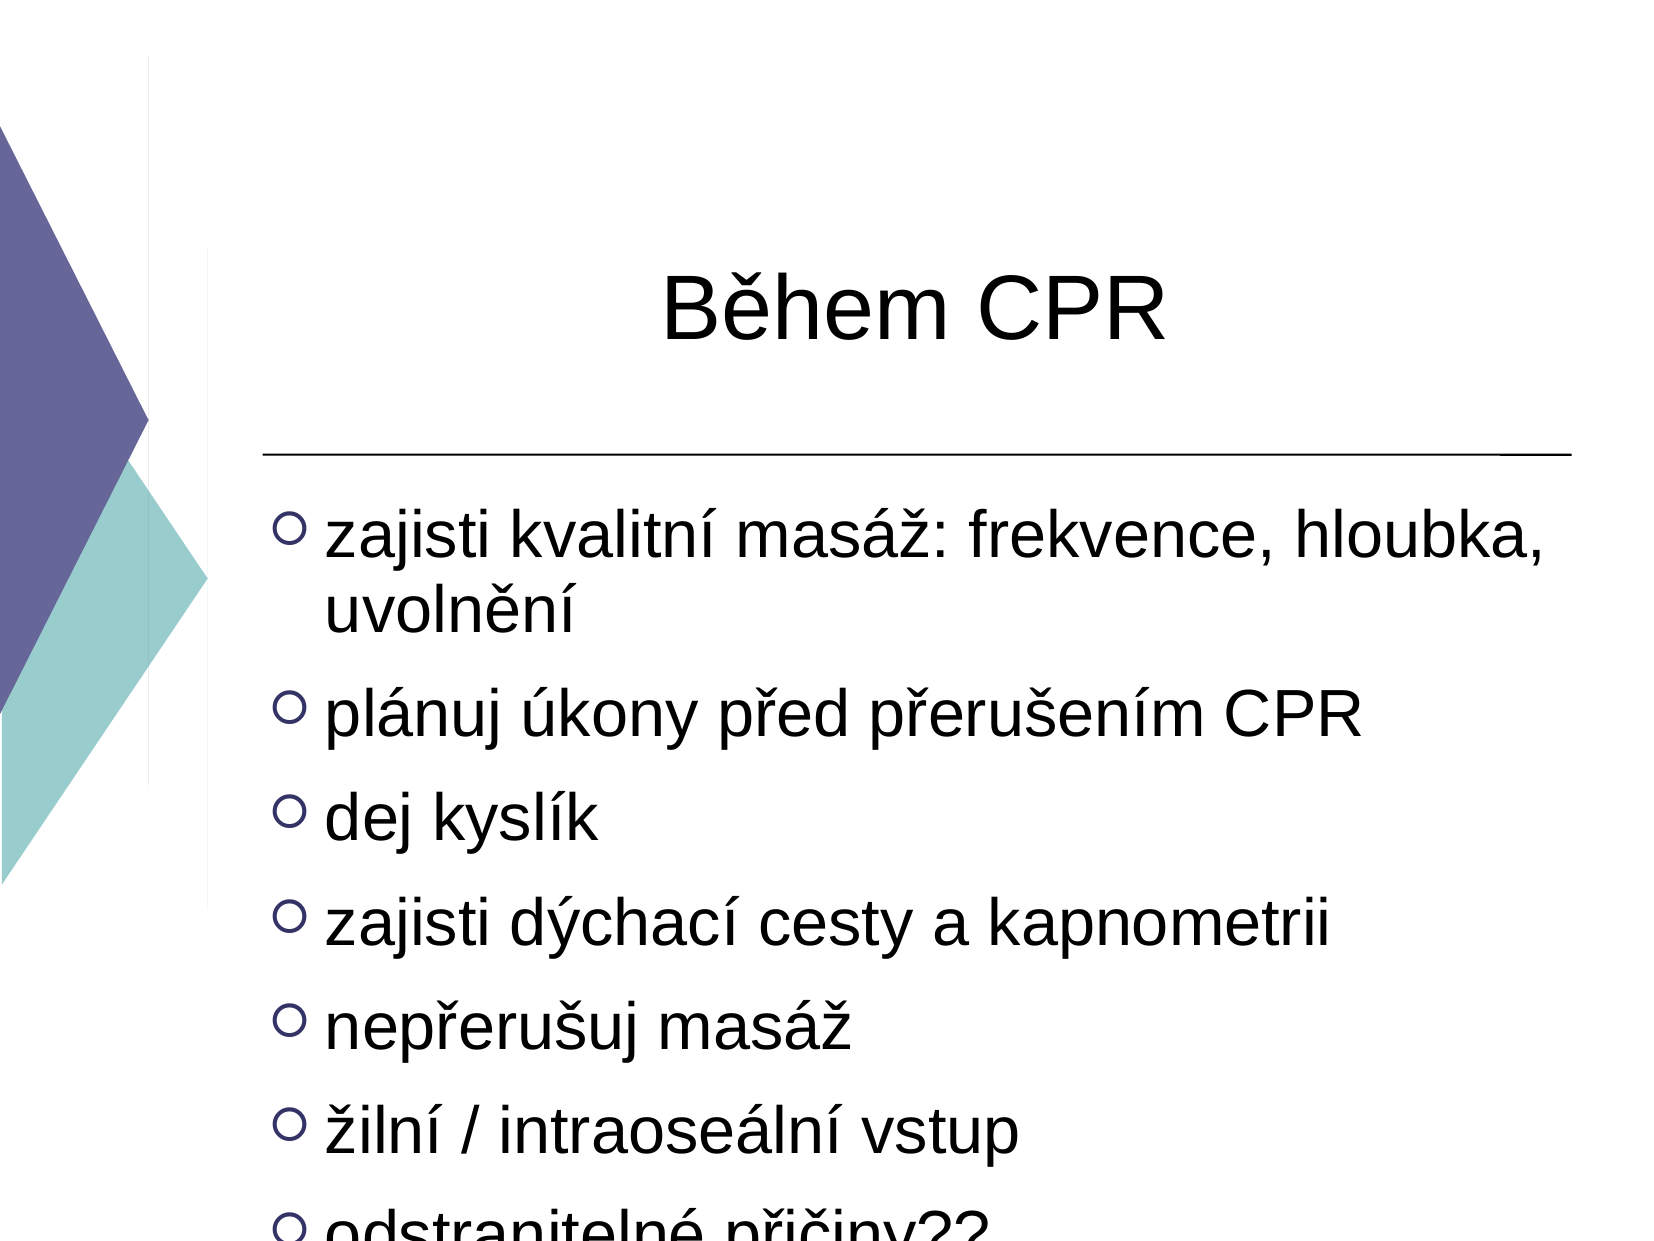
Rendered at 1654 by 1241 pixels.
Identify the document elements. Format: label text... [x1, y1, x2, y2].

title Během CPR [260, 177, 1570, 439]
list zajisti kvalitní masáž: frekvence, hloubka, uvolnění plánuj úkony před přerušením CPR dej kyslík zajisti dýchací cesty a kapnometrii nepřerušuj masáž žilní / intraoseální vstup odstranitelné přičiny?? [268, 496, 1571, 1241]
